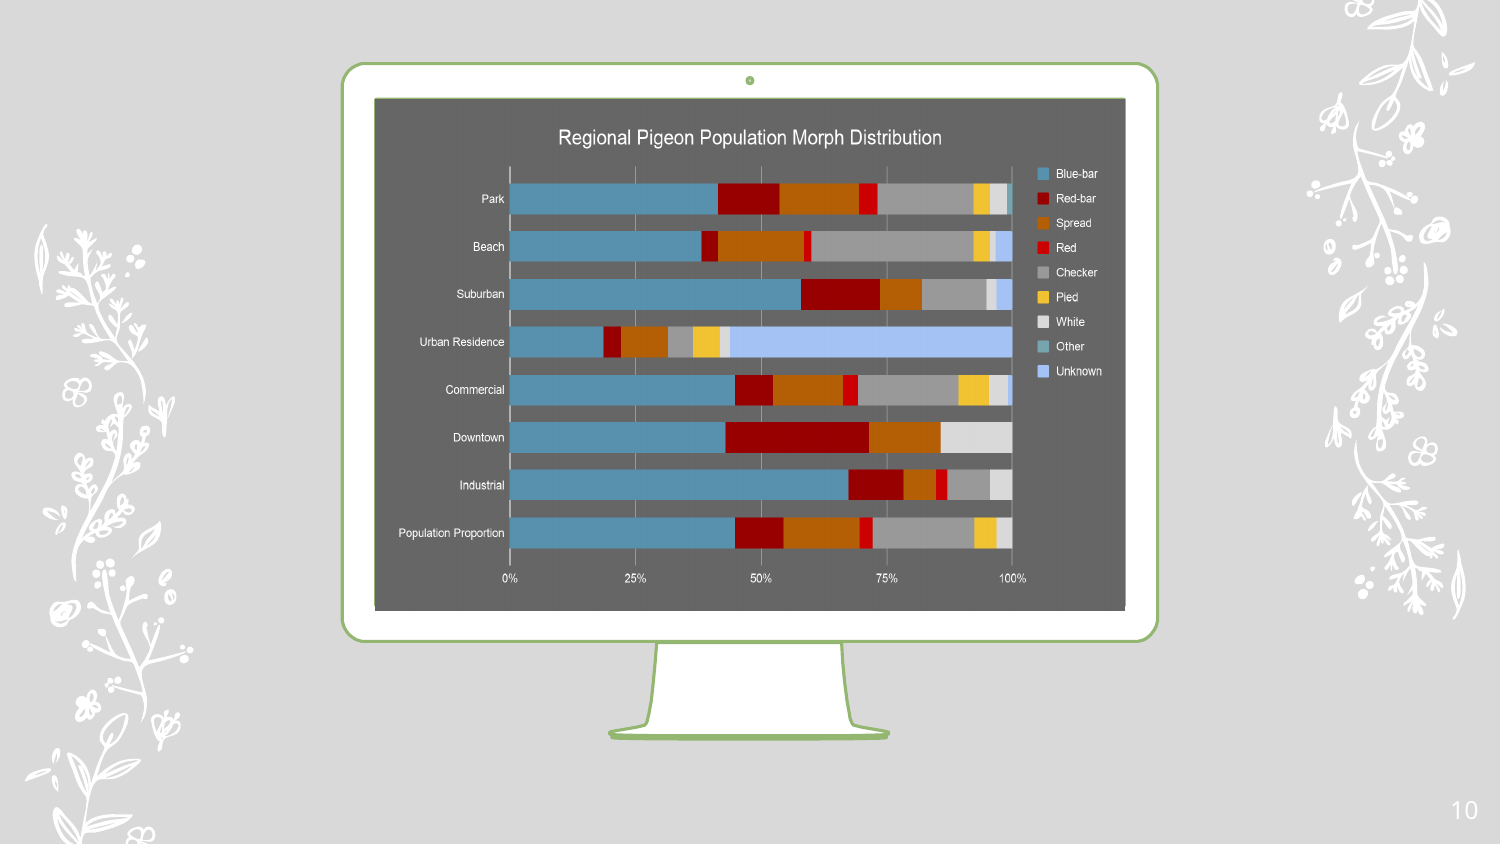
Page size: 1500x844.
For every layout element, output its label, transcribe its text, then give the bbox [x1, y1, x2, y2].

picture [375, 99, 1125, 611]
slide_number <number> [1403, 779, 1494, 844]
text_box [342, 63, 1158, 740]
